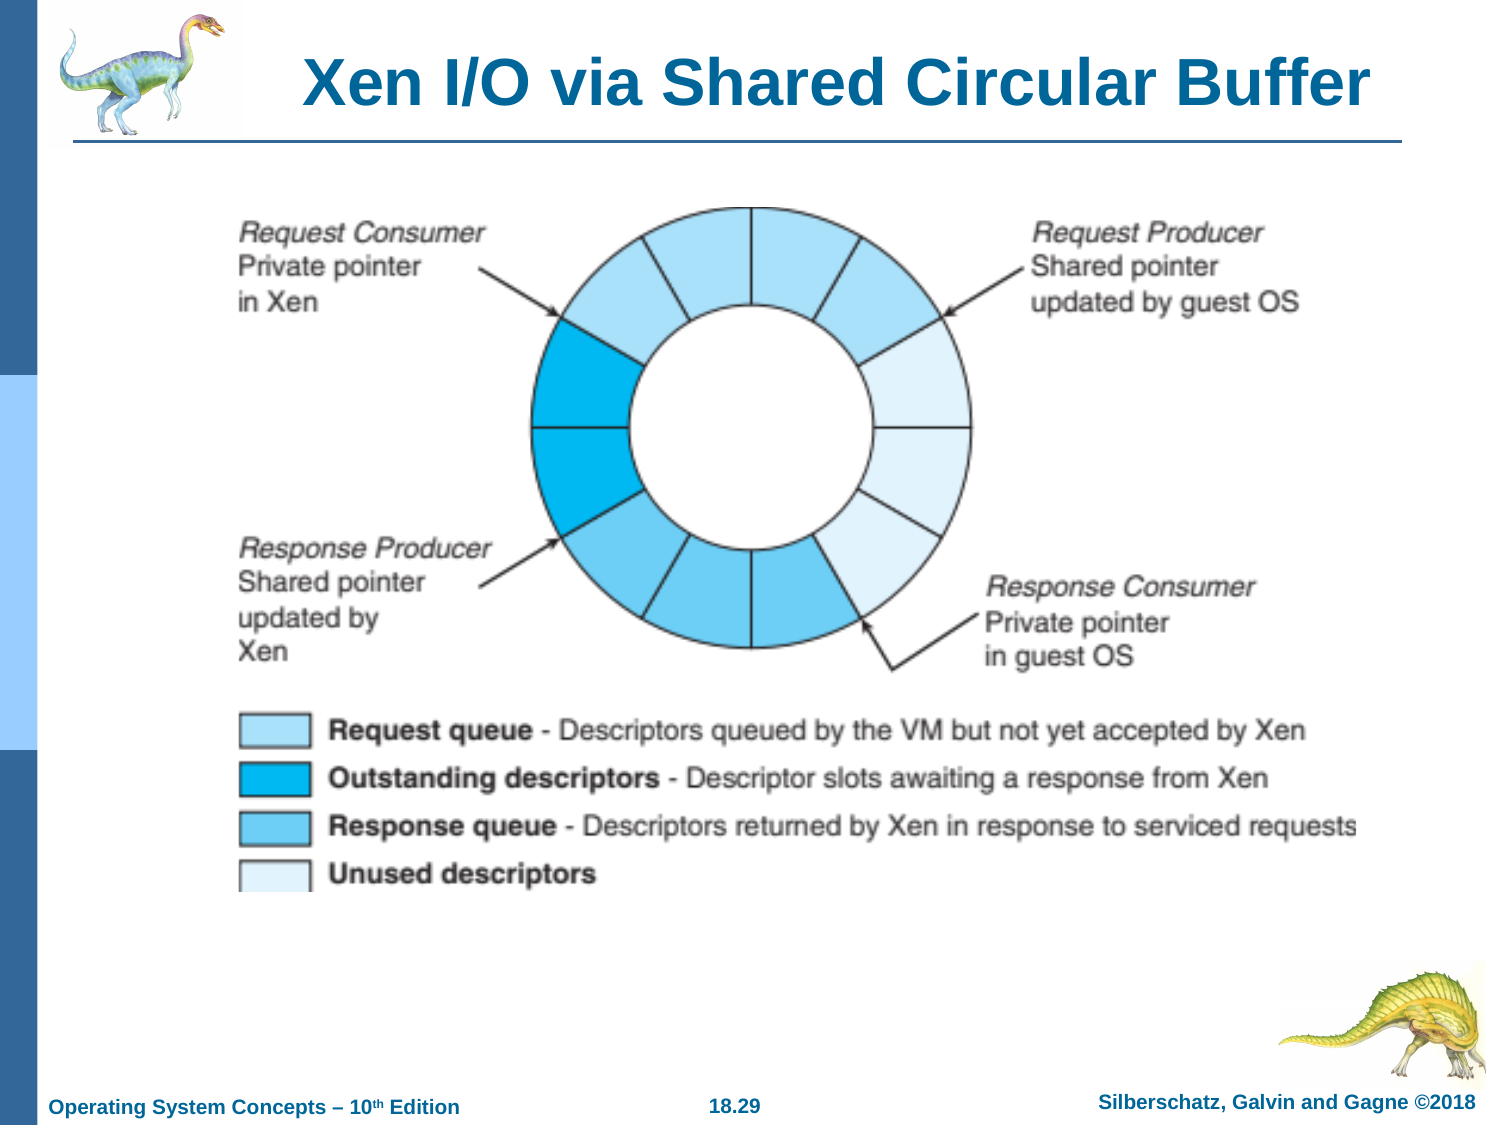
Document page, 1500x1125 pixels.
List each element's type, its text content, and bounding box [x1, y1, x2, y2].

picture [1275, 959, 1486, 1090]
picture [176, 207, 1419, 892]
title Xen I/O via Shared Circular Buffer [162, 31, 1500, 127]
picture [1415, 1094, 1423, 1099]
picture [46, 0, 243, 149]
